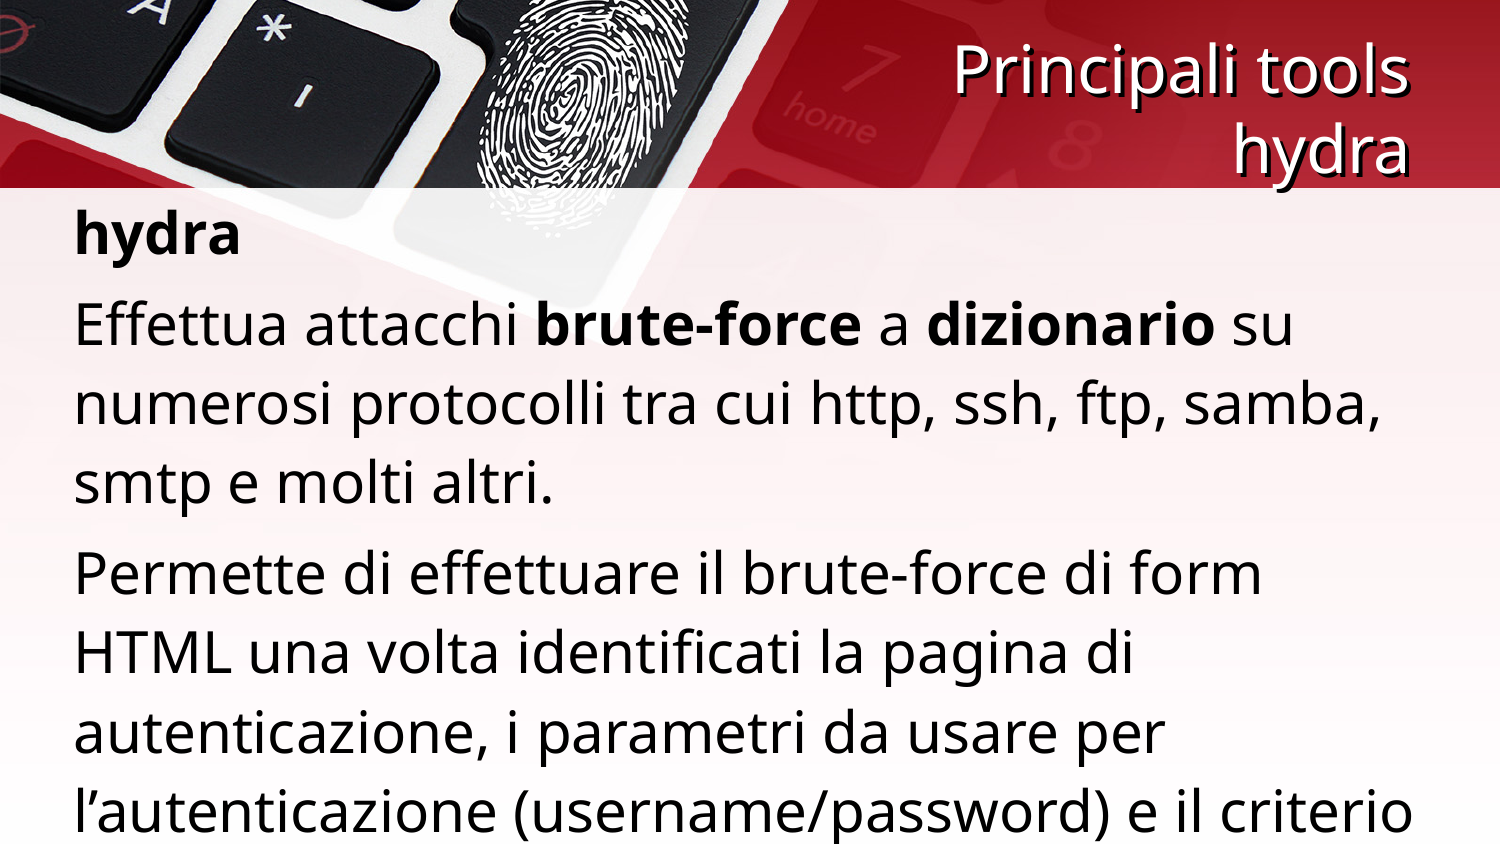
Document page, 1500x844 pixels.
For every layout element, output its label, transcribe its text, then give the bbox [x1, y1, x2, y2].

list hydra Effettua attacchi brute-force a dizionario su numerosi protocolli tra cui http, ssh, ftp, samba, smtp e molti altri. Permette di effettuare il brute-force di form HTML una volta identificati la pagina di autenticazione, i parametri da usare per l’autenticazione (username/password) e il criterio con il quale definire se l’autenticazione è andata a buon fine o meno. https://github.com/vanhauser-thc/thc-hydra [73, 191, 1418, 829]
picture [0, 0, 1500, 844]
title Principali tools hydra [73, 46, 1427, 168]
